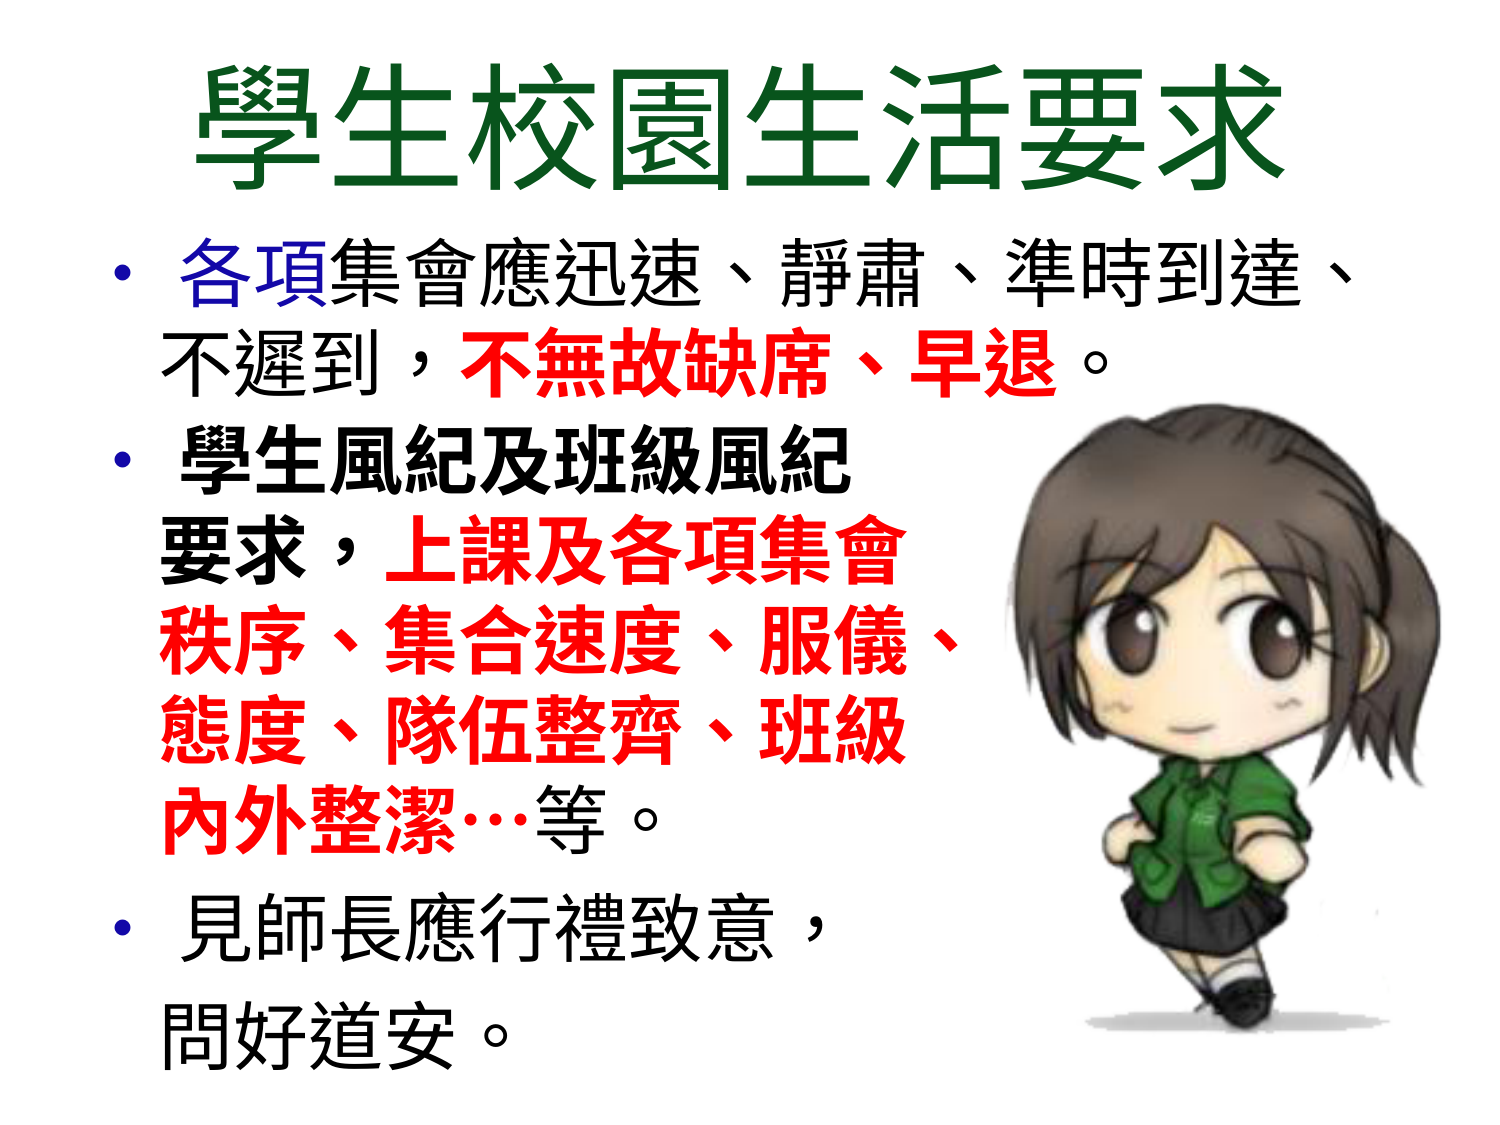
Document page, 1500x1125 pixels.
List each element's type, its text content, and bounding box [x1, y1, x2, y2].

text_box ‧學生風紀及班級風紀要求，上課及各項集會秩序、集合速度、服儀、態度、隊伍整齊、班級內外整潔…等。 ‧見師長應行禮致意，問好道安。 [70, 406, 937, 1125]
text_box 學生校園生活要求 [64, 31, 1415, 219]
text_box ‧各項集會應迅速、靜肅、準時到達、不遲到，不無故缺席、早退。 [70, 218, 1459, 445]
picture [962, 391, 1500, 1064]
